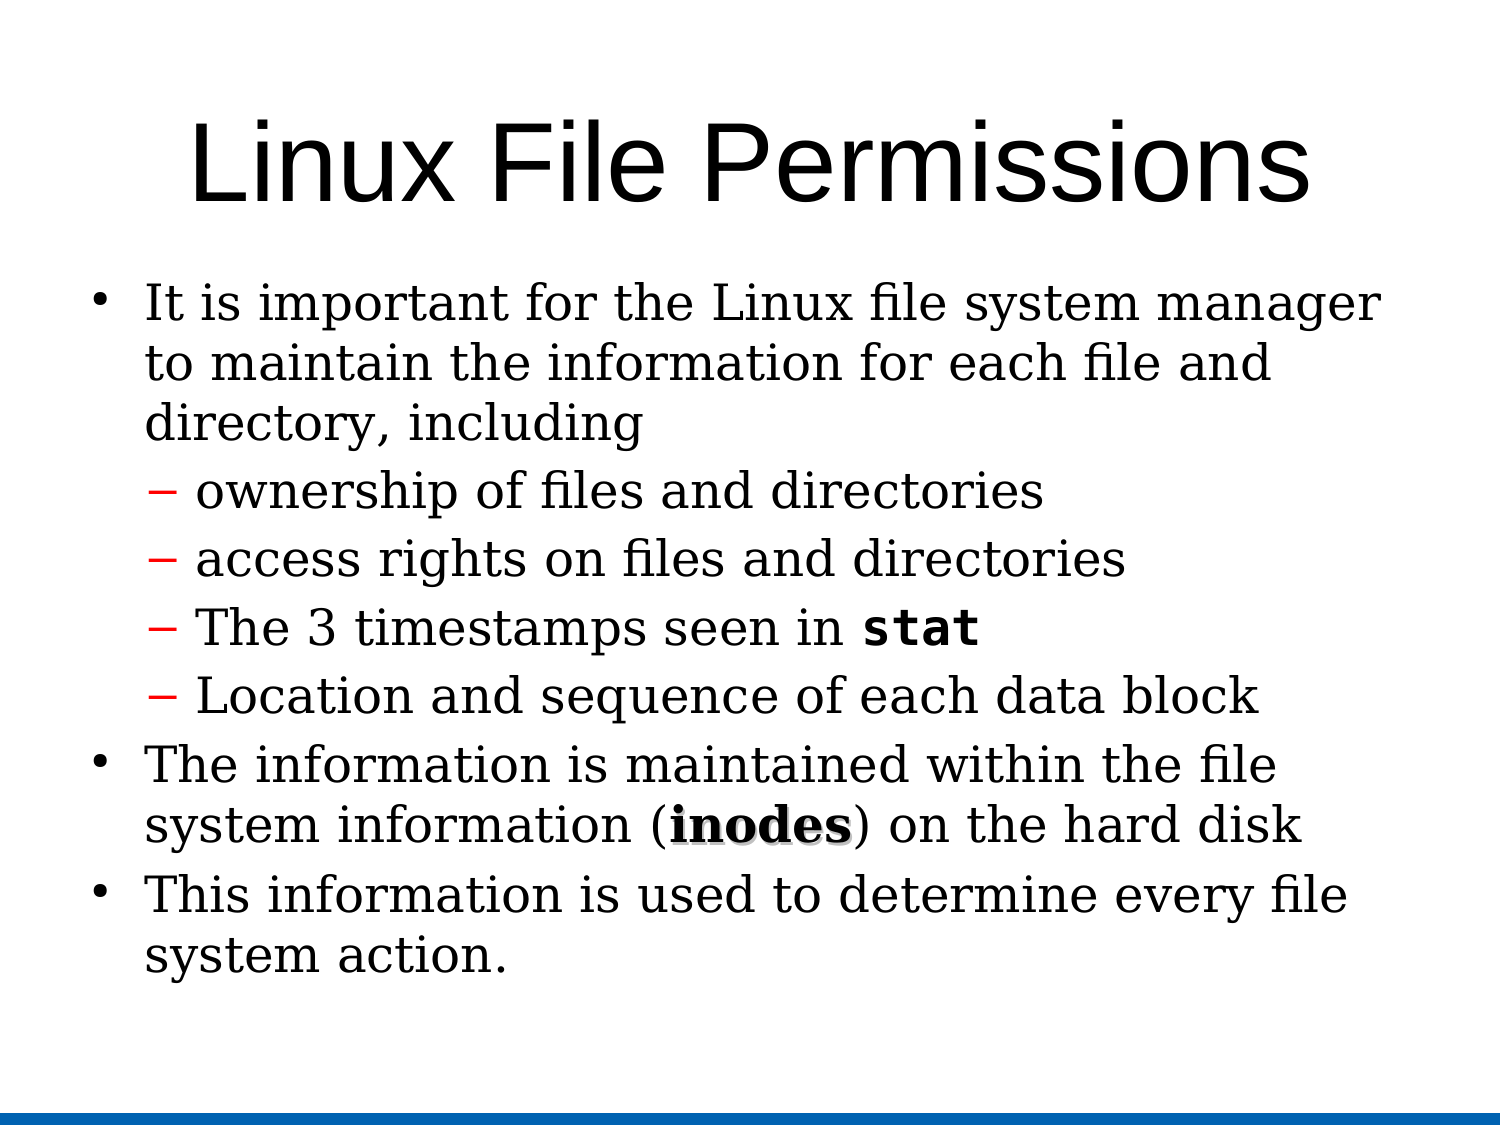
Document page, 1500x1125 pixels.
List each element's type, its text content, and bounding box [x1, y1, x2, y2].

title Linux File Permissions [112, 62, 1388, 250]
list It is important for the Linux file system manager to maintain the information for each file and directory, including ownership of files and directories access rights on files and directories The 3 timestamps seen in stat Location and sequence of each data block The information is maintained within the file system information (inodes) on the hard disk This information is used to determine every file system action. [59, 262, 1447, 1034]
